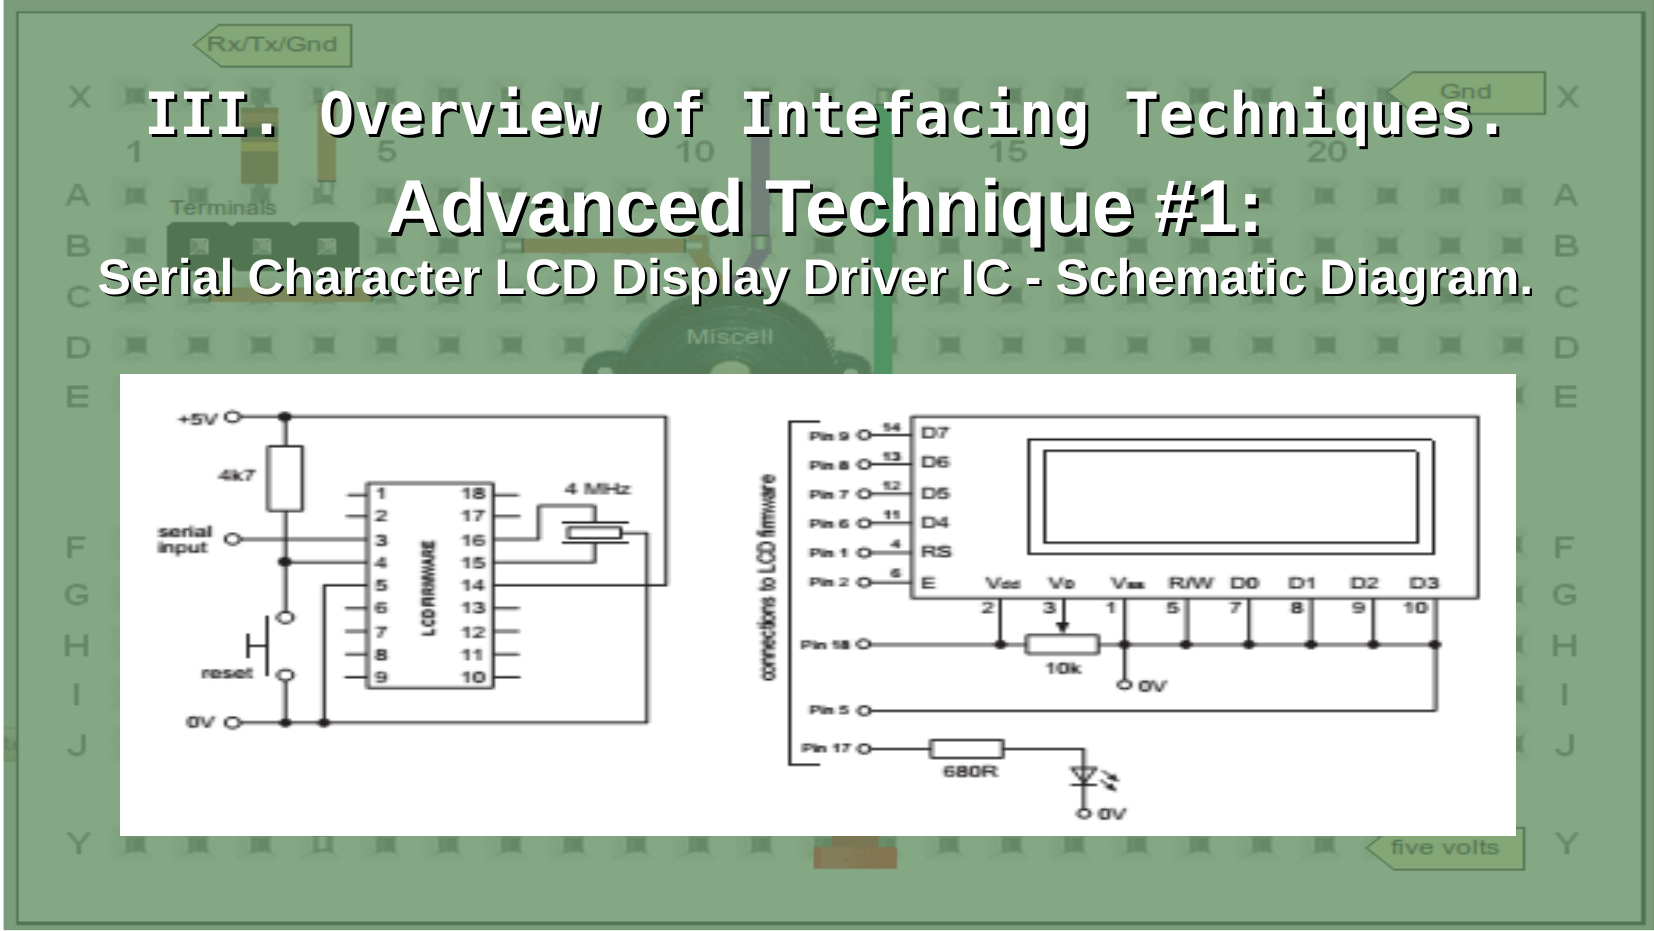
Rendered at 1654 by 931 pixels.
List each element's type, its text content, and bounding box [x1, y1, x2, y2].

title III. Overview of Intefacing Techniques. [82, 28, 1571, 202]
subtitle Advanced Technique #1: Serial Character LCD Display Driver IC - Schematic Diagram. [71, 165, 1561, 871]
picture [3, 0, 1654, 931]
